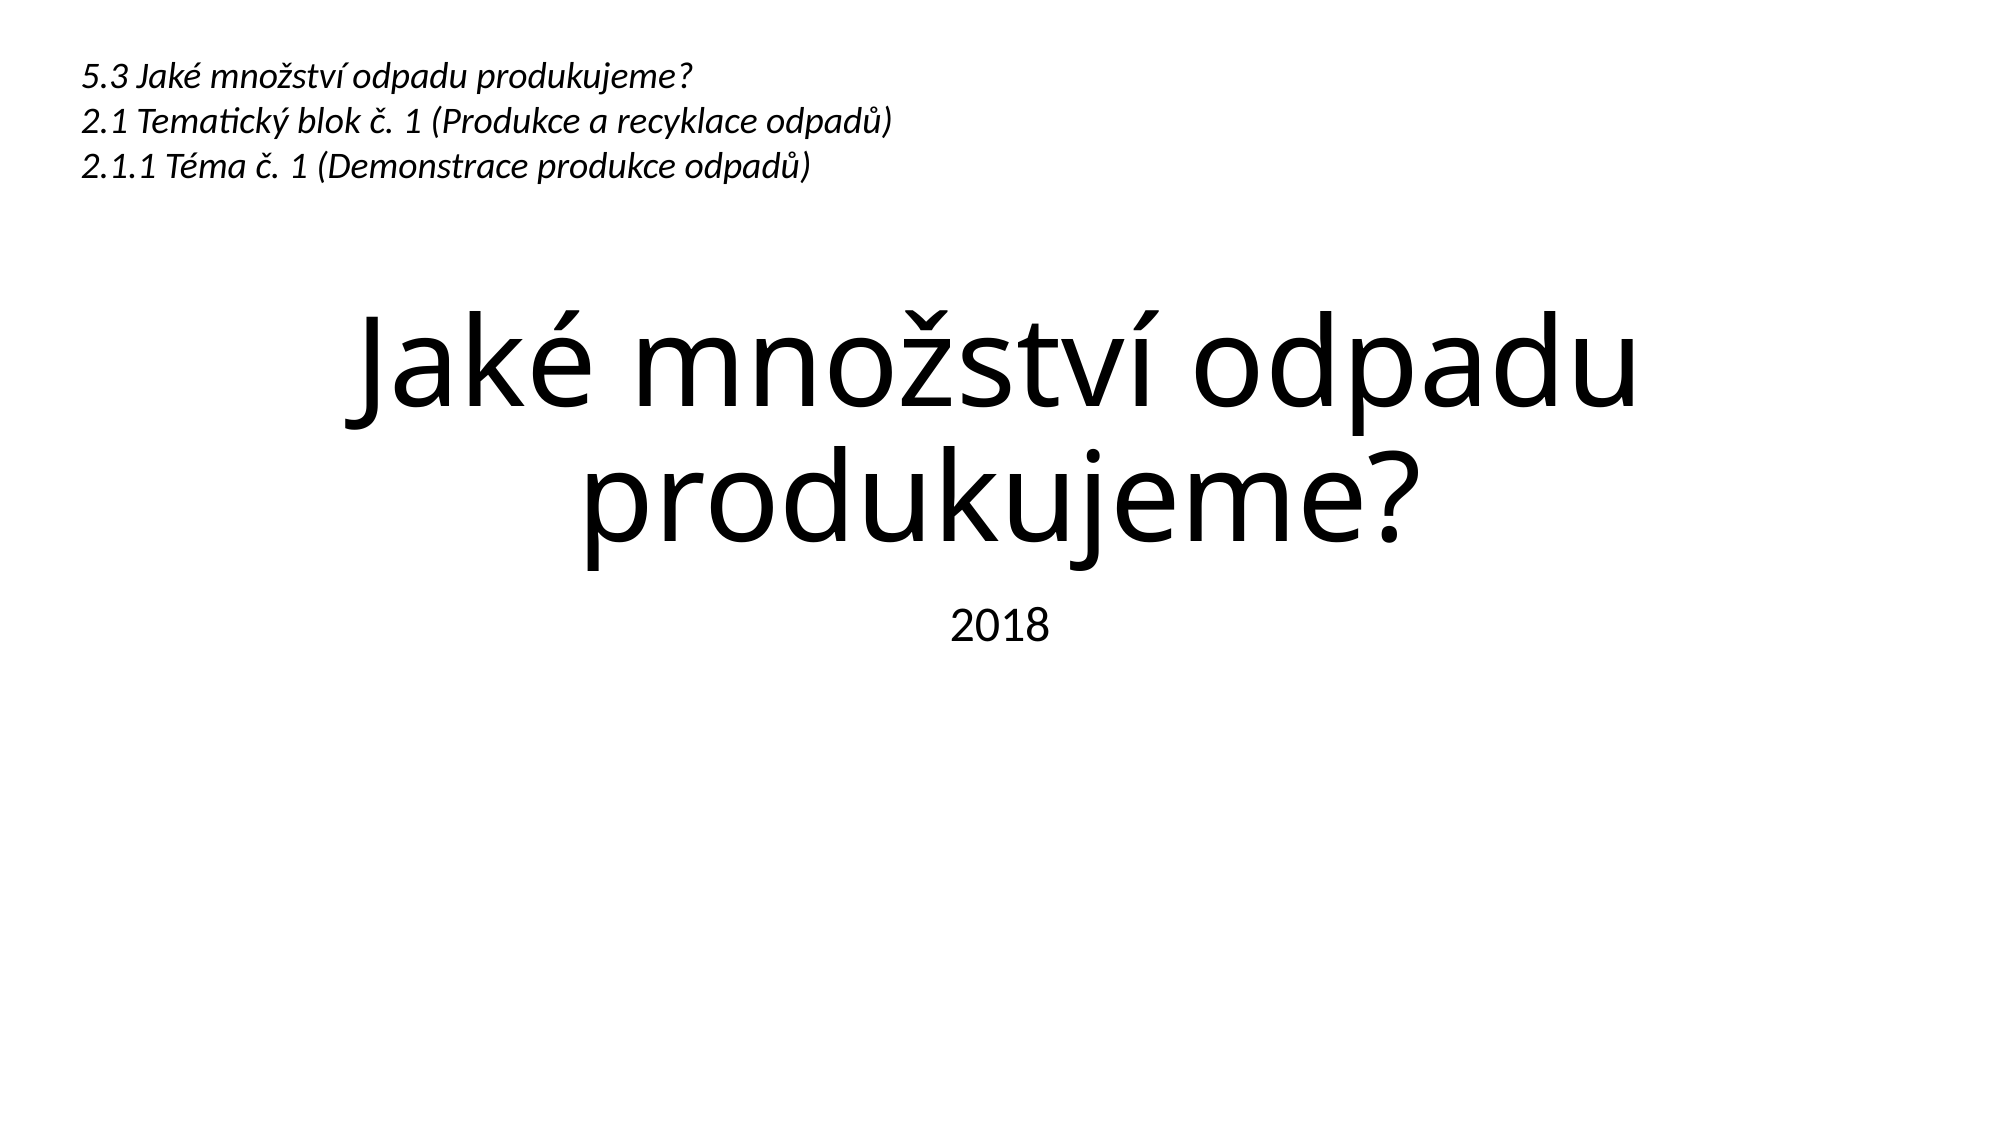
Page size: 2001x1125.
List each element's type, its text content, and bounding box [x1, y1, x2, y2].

title Jaké množství odpadu produkujeme? [249, 184, 1750, 576]
text_box 5.3 Jaké množství odpadu produkujeme? 2.1 Tematický blok č. 1 (Produkce a recyklace odpadů) 2.1.1 Téma č. 1 (Demonstrace produkce odpadů) [65, 43, 916, 196]
subtitle 2018 [249, 590, 1750, 863]
